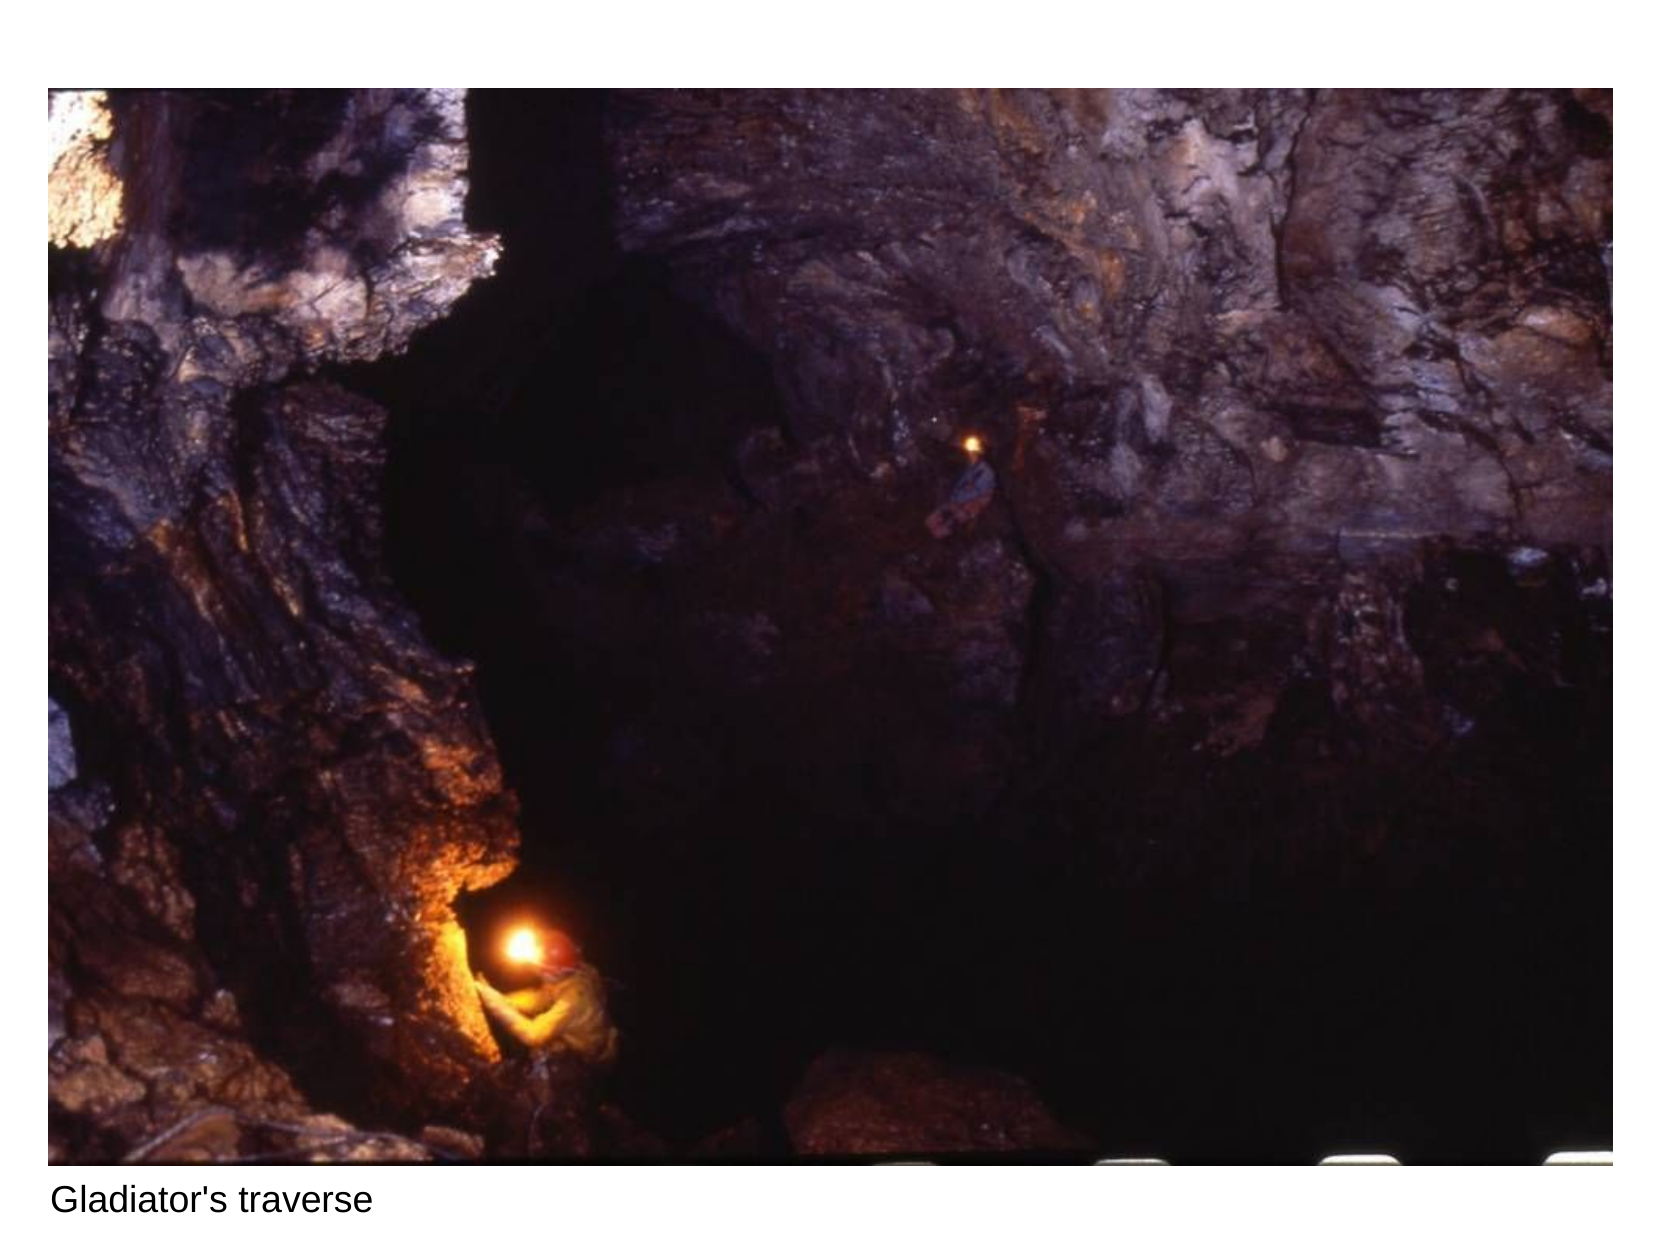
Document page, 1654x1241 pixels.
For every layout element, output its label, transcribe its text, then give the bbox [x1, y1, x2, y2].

picture [48, 88, 1613, 1166]
text_box Gladiator's traverse [35, 1169, 605, 1227]
